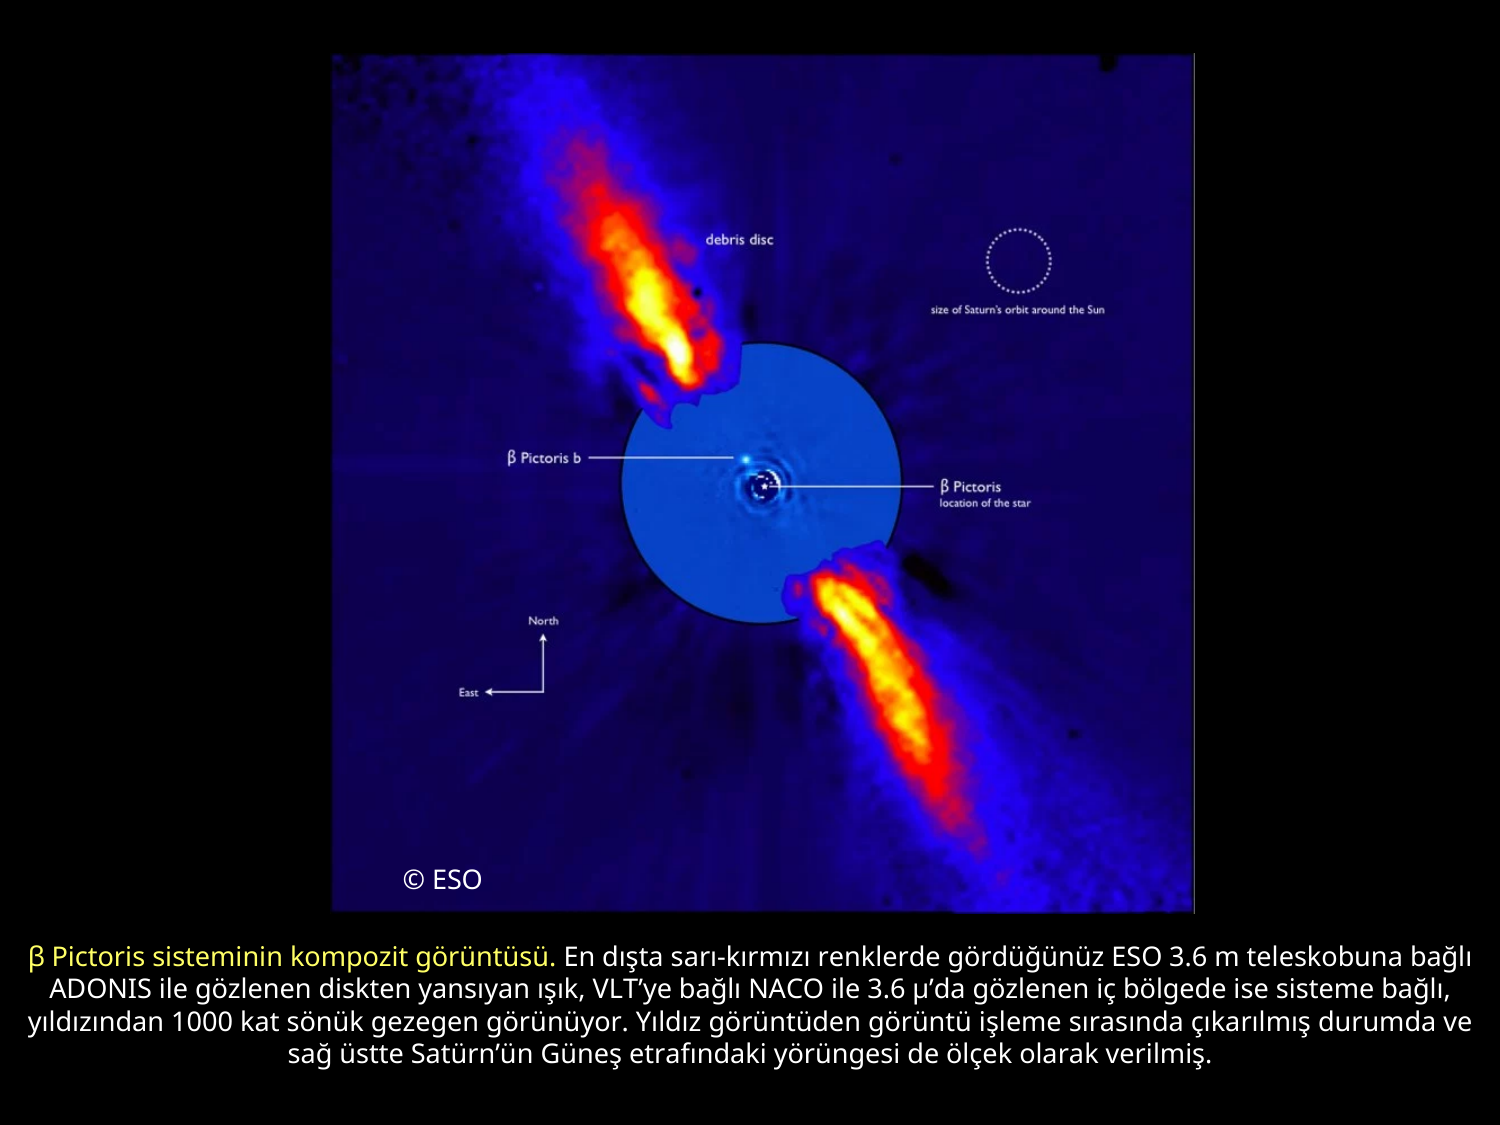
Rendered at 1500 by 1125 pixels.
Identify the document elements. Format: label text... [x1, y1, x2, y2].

picture [330, 53, 1195, 914]
text_box β Pictoris sisteminin kompozit görüntüsü. En dışta sarı-kırmızı renklerde gördüğünüz ESO 3.6 m teleskobuna bağlı ADONIS ile gözlenen diskten yansıyan ışık, VLT’ye bağlı NACO ile 3.6 μ’da gözlenen iç bölgede ise sisteme bağlı, yıldızından 1000 kat sönük gezegen görünüyor. Yıldız görüntüden görüntü işleme sırasında çıkarılmış durumda ve sağ üstte Satürn’ün Güneş etrafındaki yörüngesi de ölçek olarak verilmiş. [0, 931, 1500, 1097]
text_box © ESO [345, 855, 541, 903]
